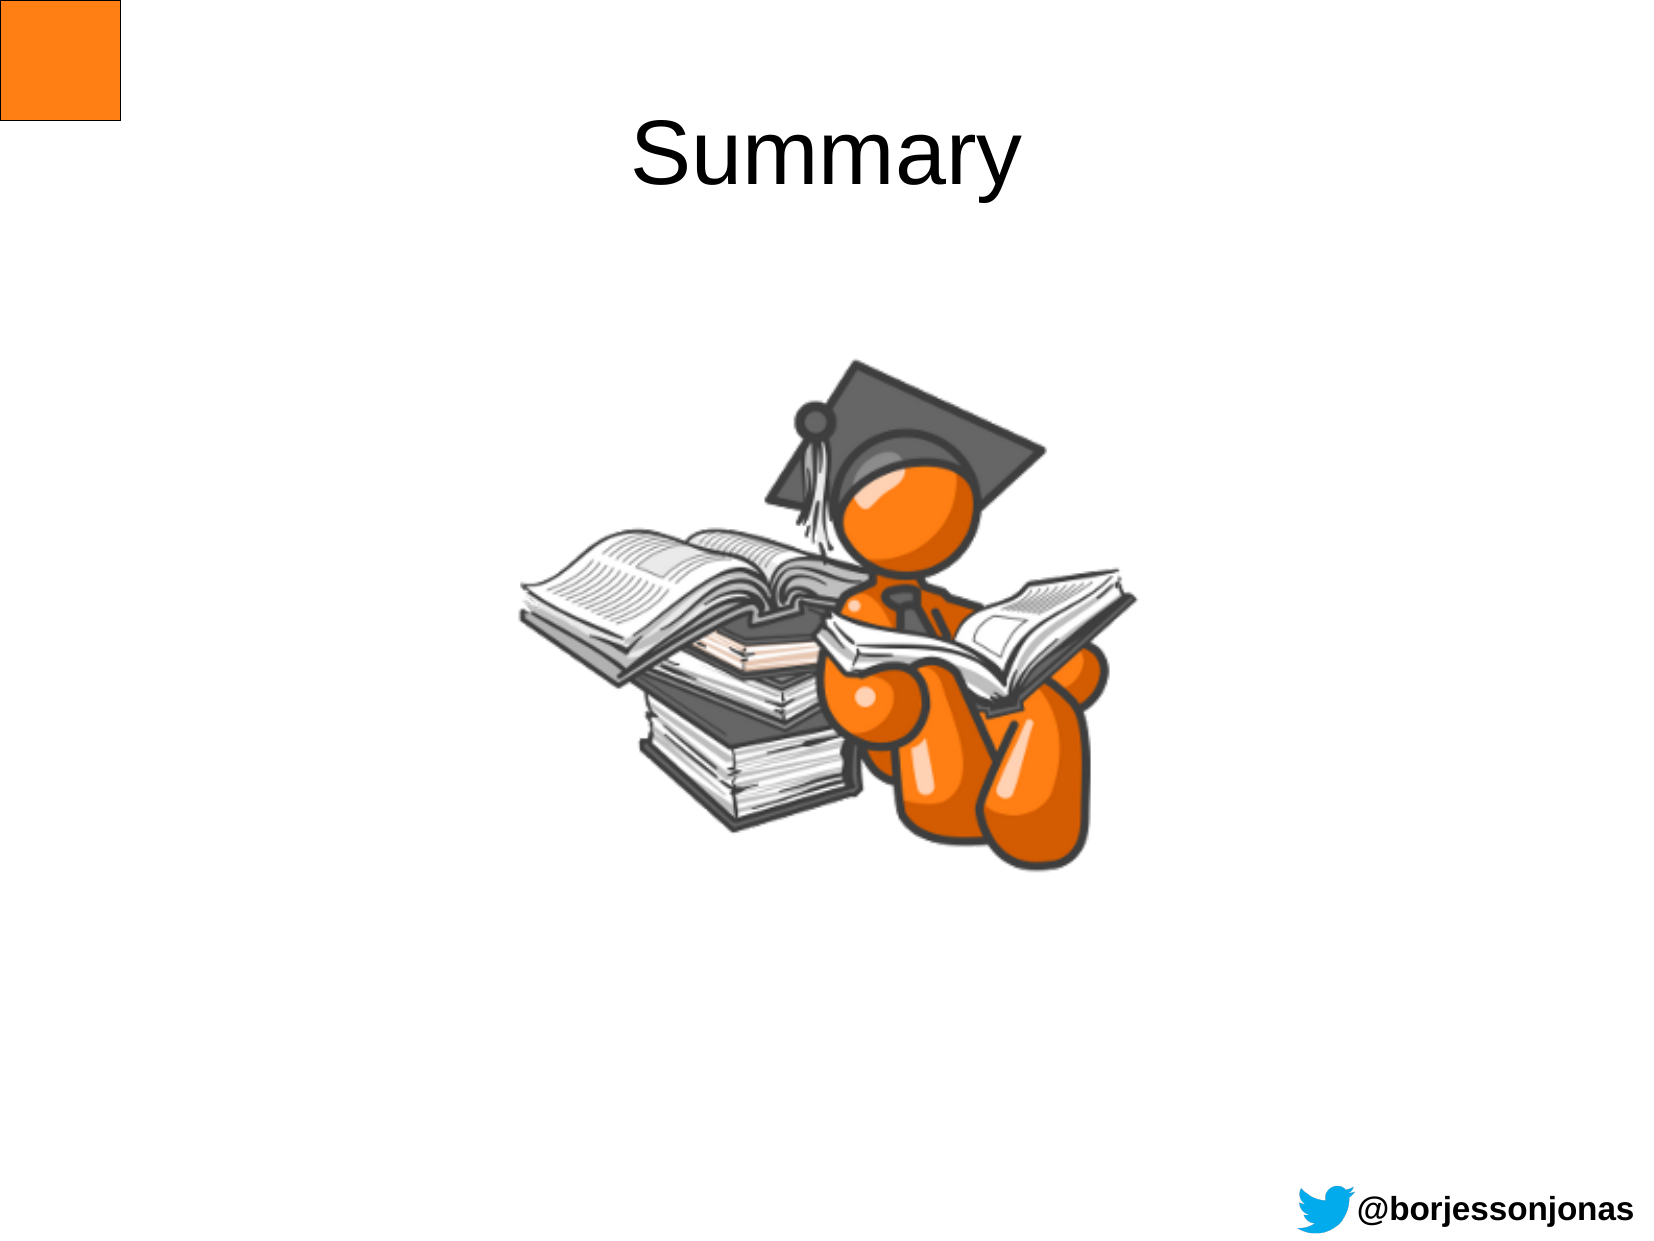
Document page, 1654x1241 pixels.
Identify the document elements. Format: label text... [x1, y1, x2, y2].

picture [515, 307, 1141, 933]
picture [1277, 1160, 1375, 1241]
title Summary [82, 49, 1571, 257]
